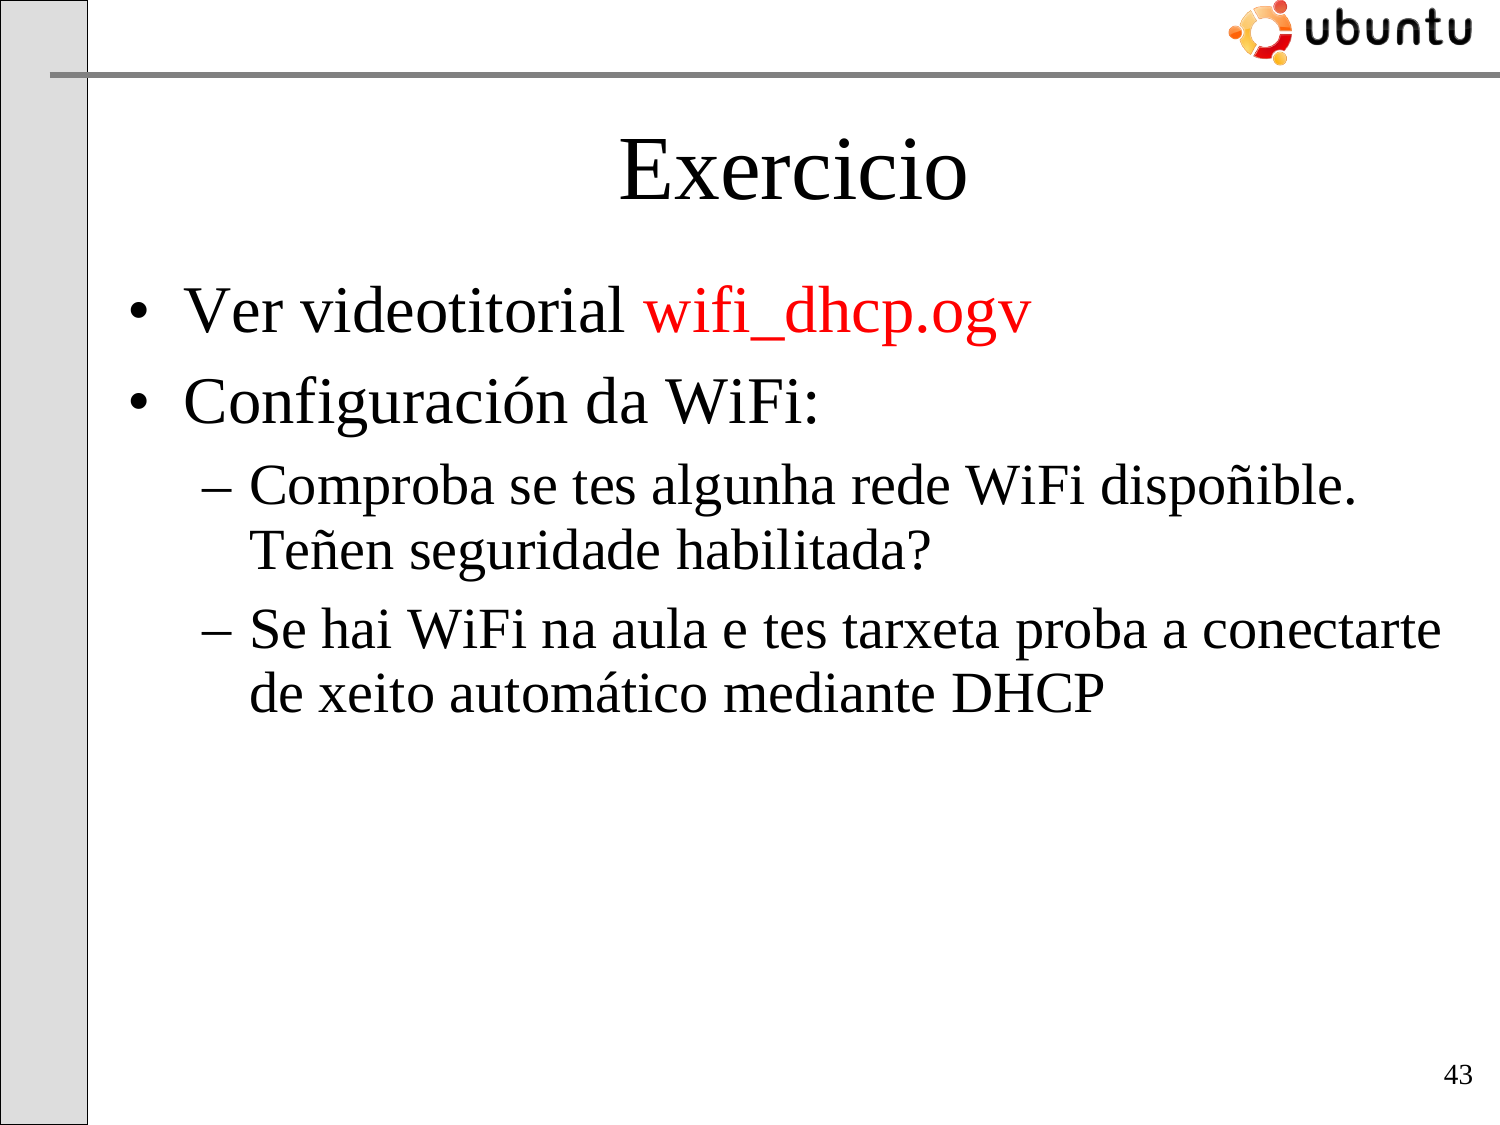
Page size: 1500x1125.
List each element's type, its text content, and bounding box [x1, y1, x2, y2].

list Ver videotitorial wifi_dhcp.ogv Configuración da WiFi: Comproba se tes algunha rede WiFi dispoñible. Teñen seguridade habilitada? Se hai WiFi na aula e tes tarxeta proba a conectarte de xeito automático mediante DHCP [112, 265, 1477, 1125]
picture [1221, 0, 1483, 71]
title Exercicio [112, 99, 1477, 237]
